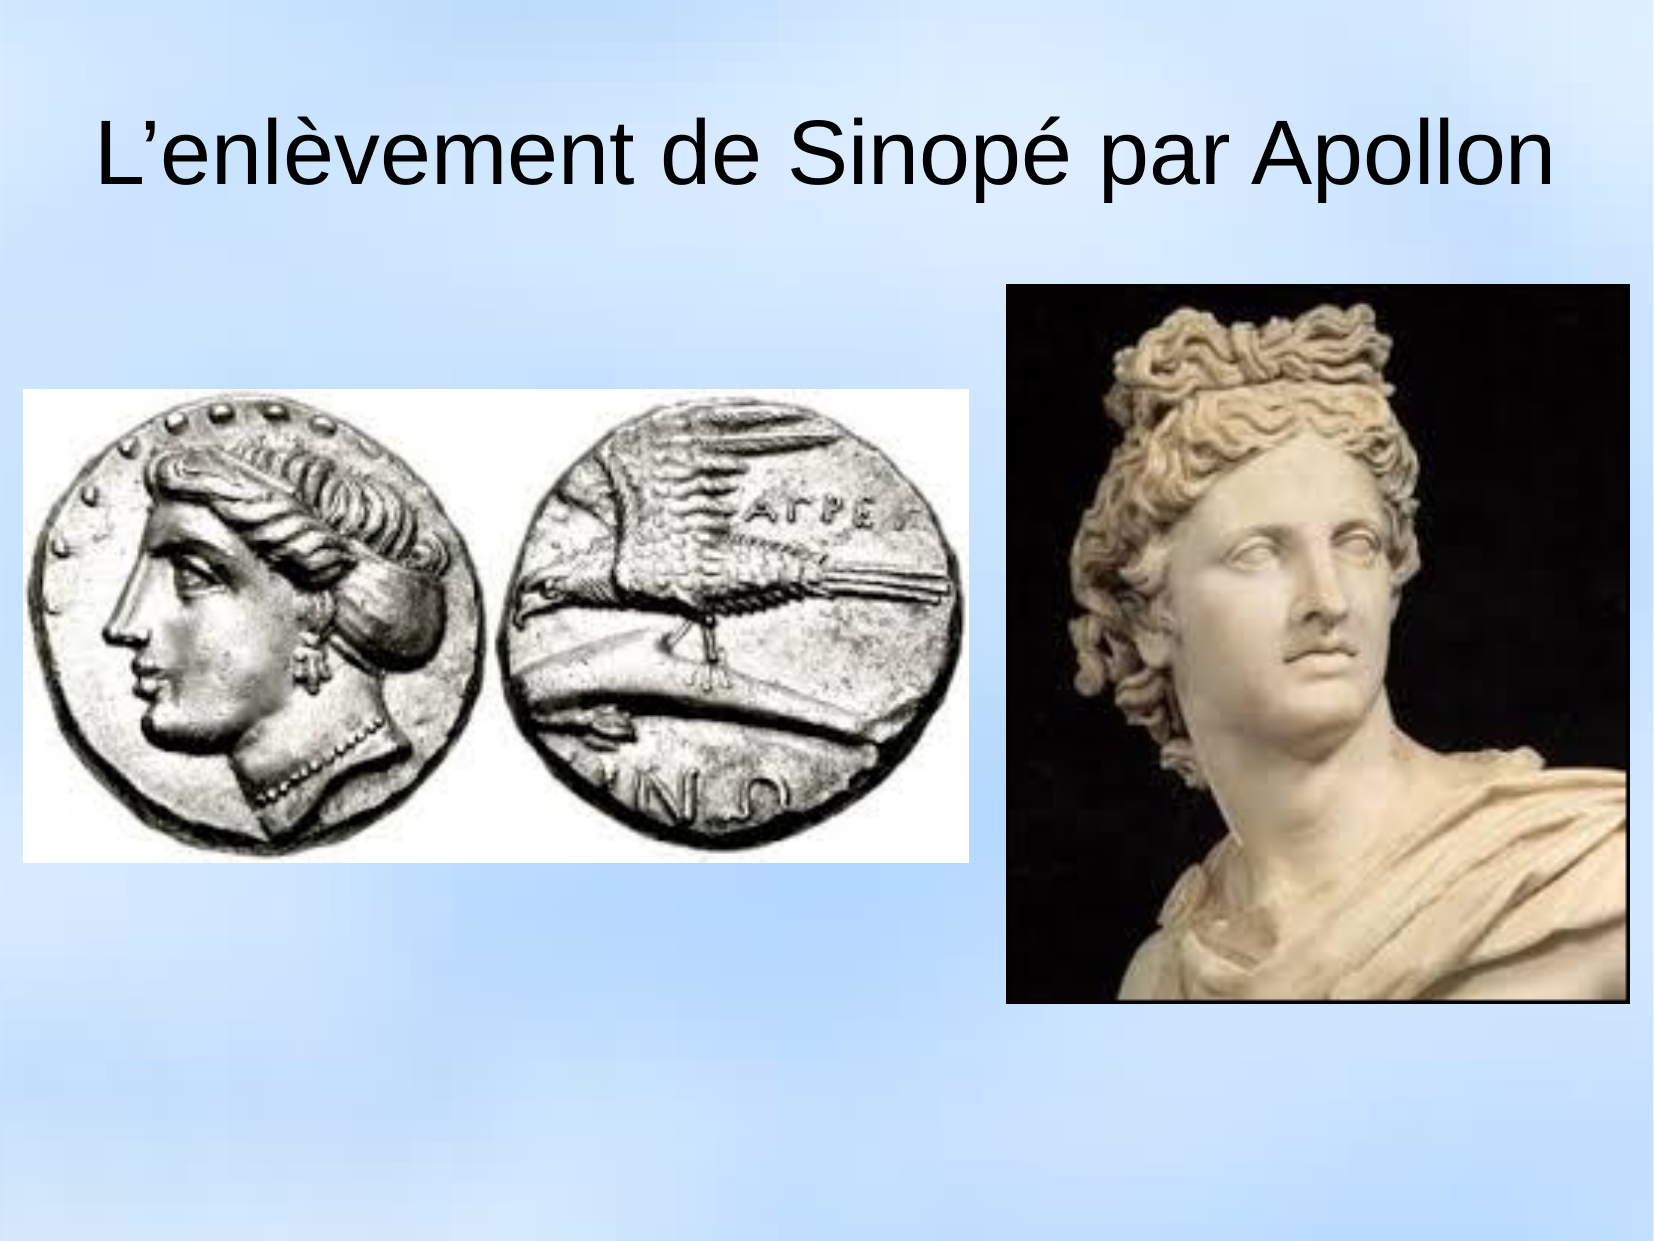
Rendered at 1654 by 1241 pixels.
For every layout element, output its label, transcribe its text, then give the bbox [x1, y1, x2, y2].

title L’enlèvement de Sinopé par Apollon [82, 49, 1571, 257]
picture [0, 0, 1654, 1241]
